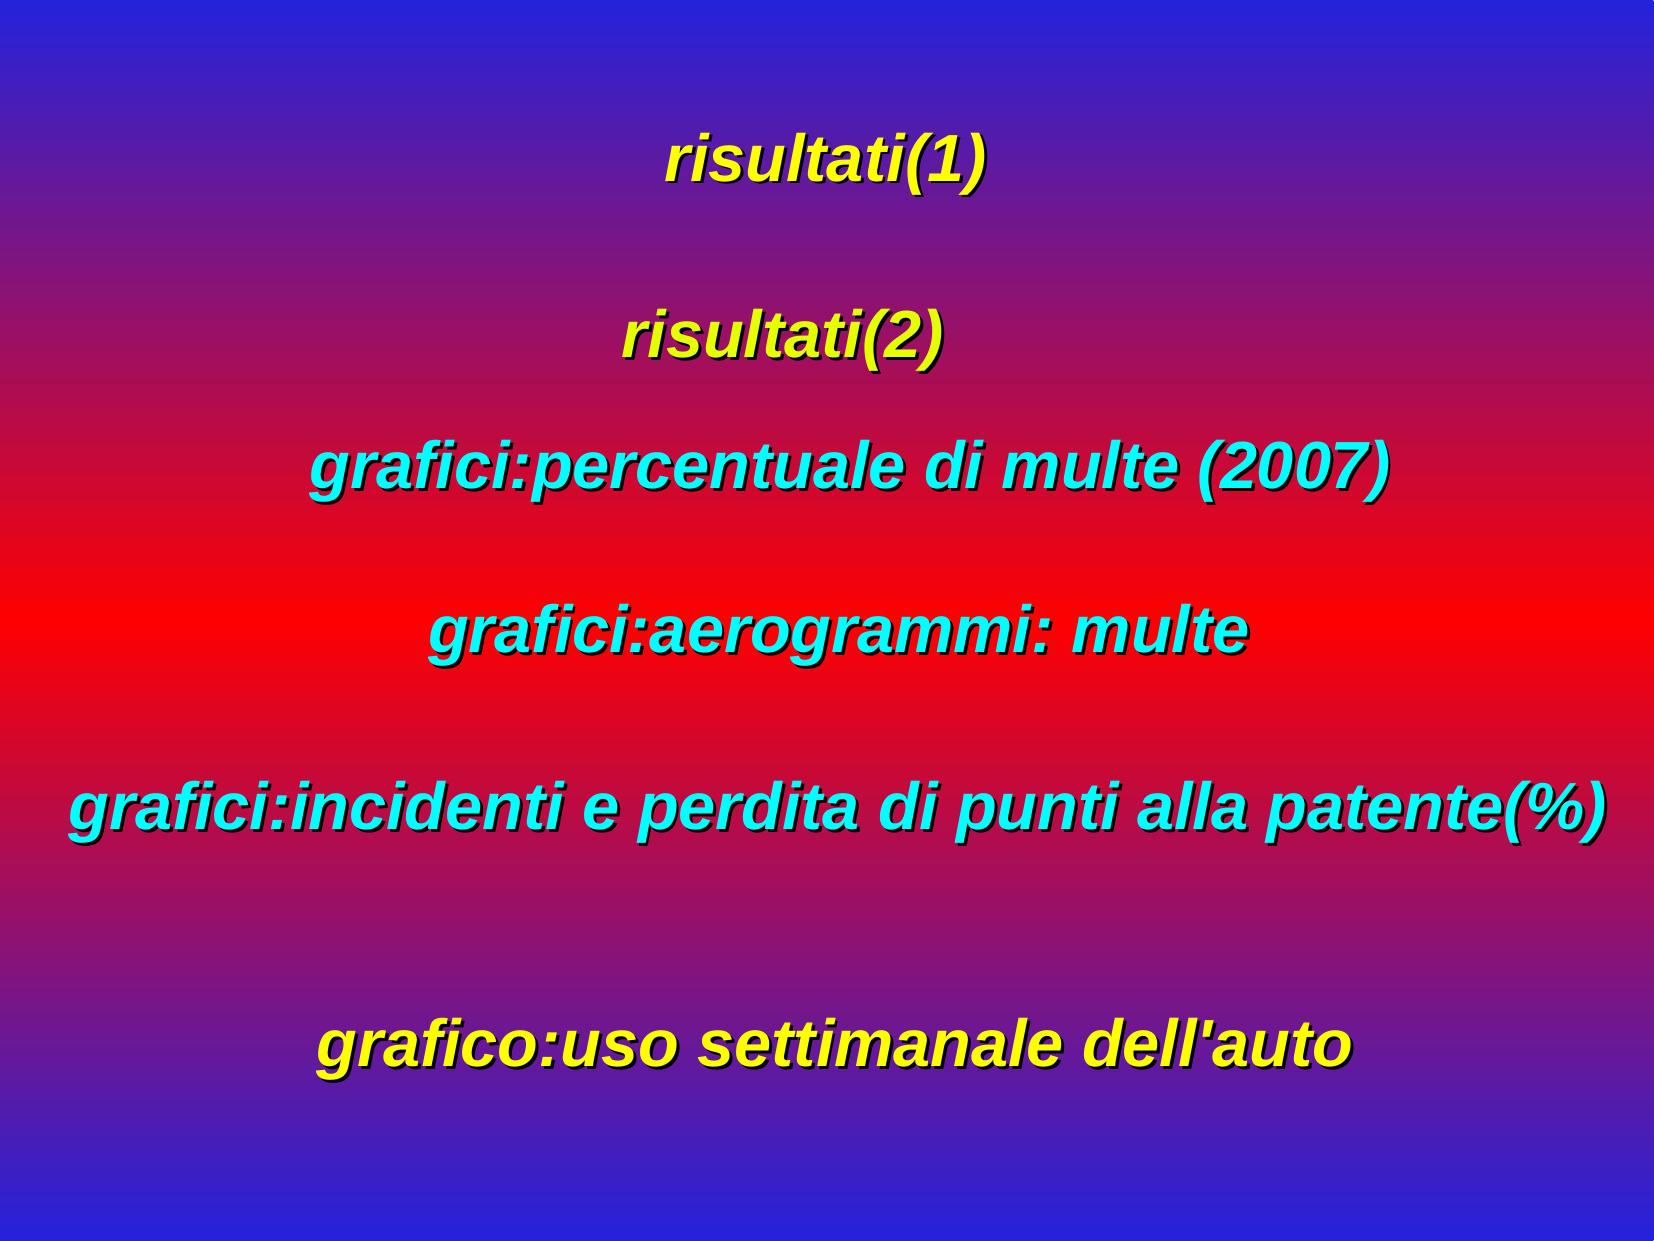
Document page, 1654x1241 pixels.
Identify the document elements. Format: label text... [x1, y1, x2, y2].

text_box grafici:‏percentuale di multe (2007) [295, 413, 1359, 532]
text_box risultati(1) [649, 118, 1034, 208]
text_box grafici:incidenti e perdita di punti alla patente(%) [53, 766, 1625, 857]
text_box grafico:uso settimanale dell'auto [301, 1003, 1370, 1094]
text_box risultati(2) [607, 294, 975, 384]
text_box grafici:aerogrammi: multe [413, 589, 1266, 680]
